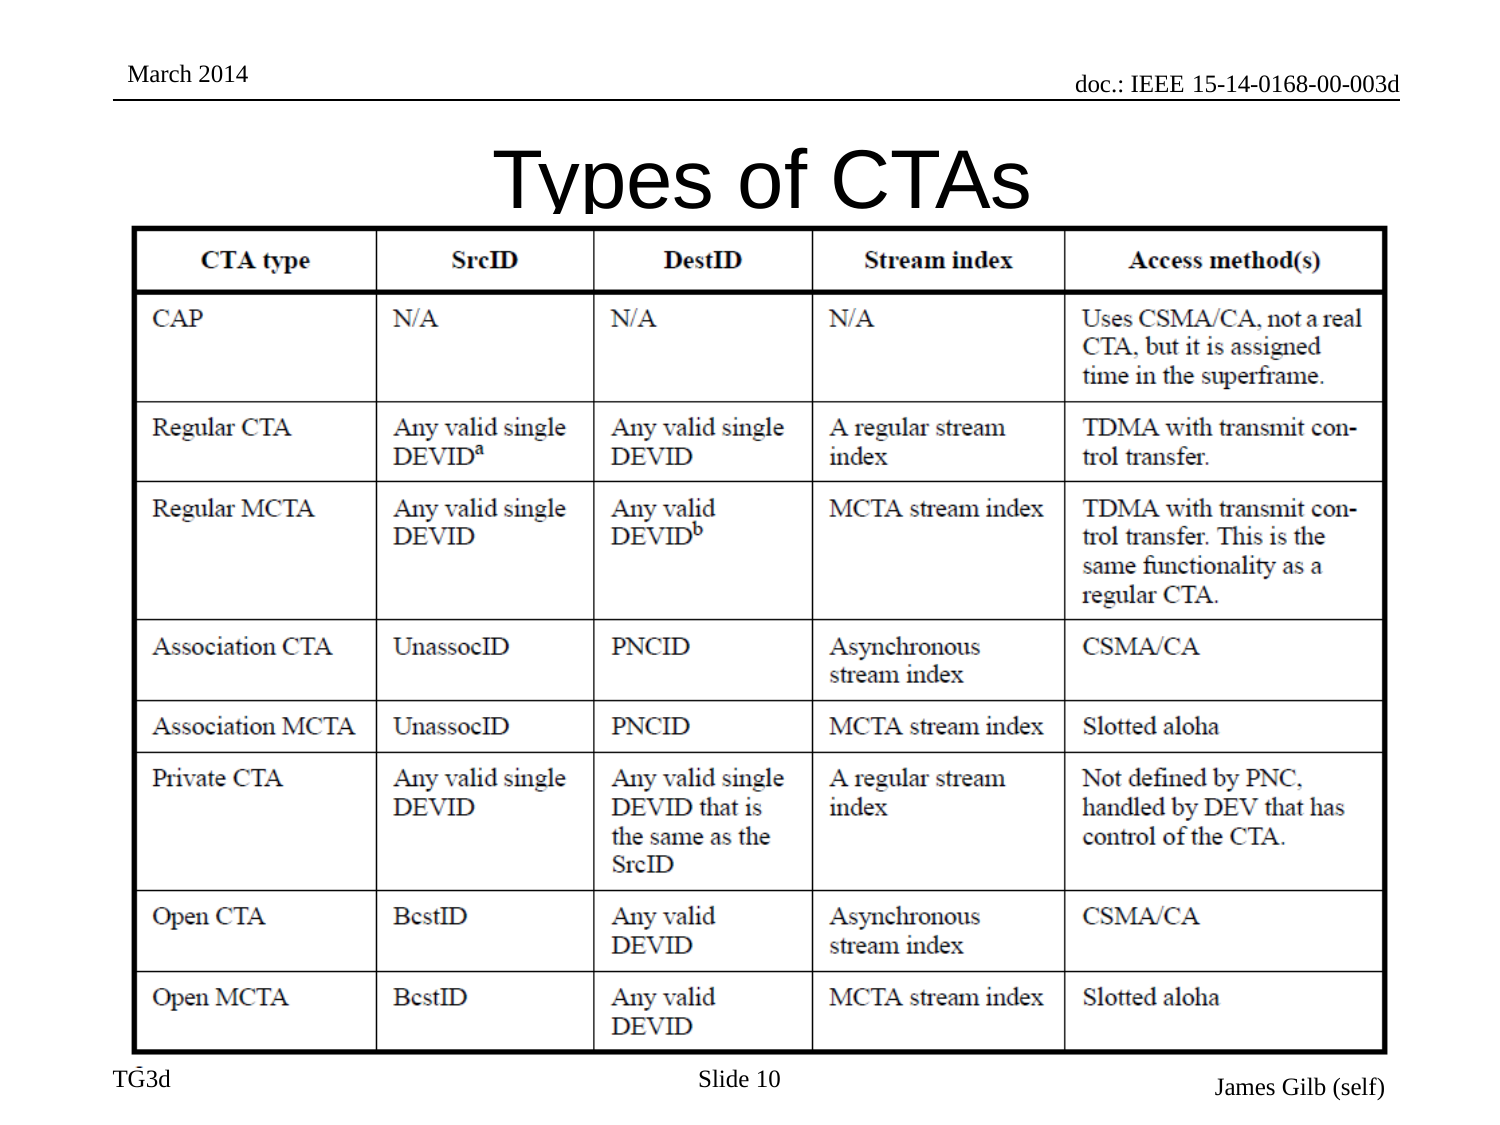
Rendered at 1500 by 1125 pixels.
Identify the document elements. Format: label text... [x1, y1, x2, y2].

title Types of CTAs [125, 112, 1401, 214]
picture [109, 214, 1401, 1068]
